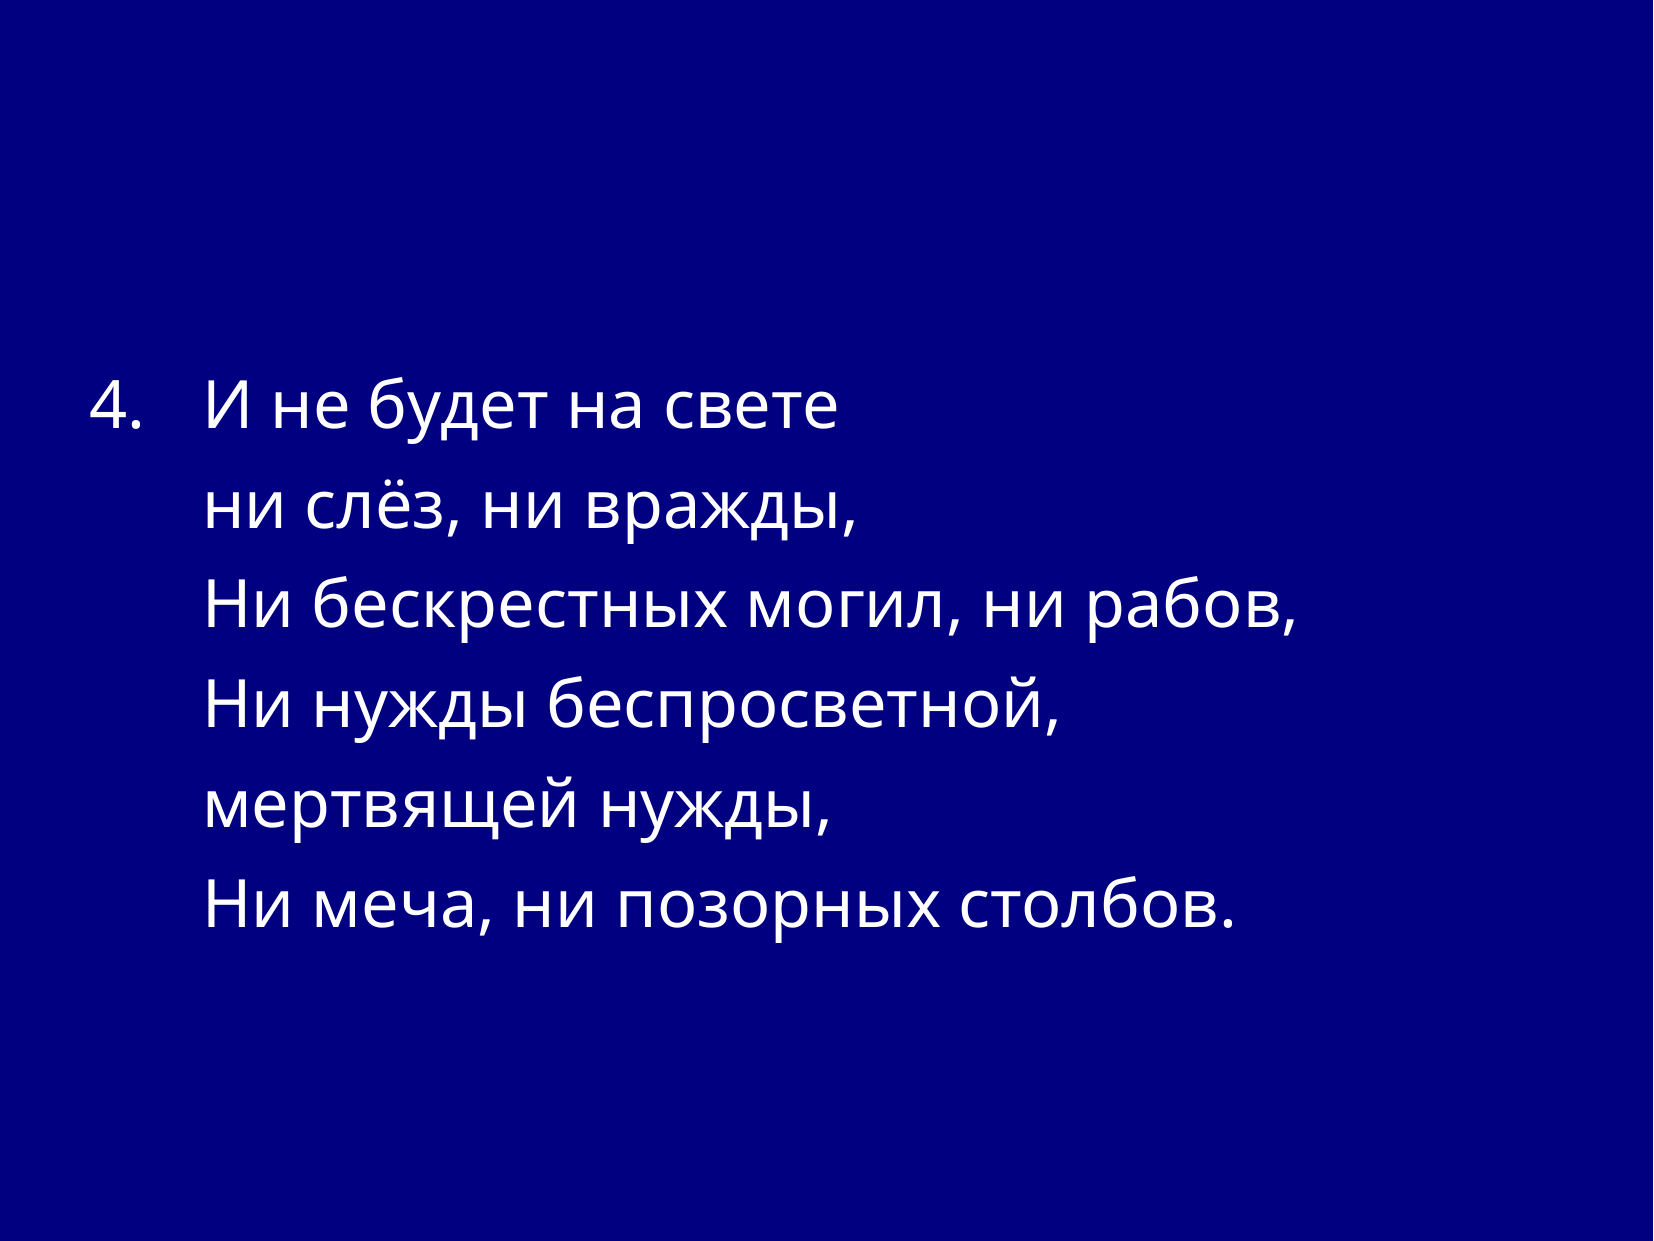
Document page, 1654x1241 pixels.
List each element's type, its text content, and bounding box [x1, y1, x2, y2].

text_box 4. И не будет на свете ни слёз, ни вражды, Ни бескрестных могил, ни рабов, Ни нужды беспросветной, мертвящей нужды, Ни меча, ни позорных столбов. [75, 150, 1576, 1163]
